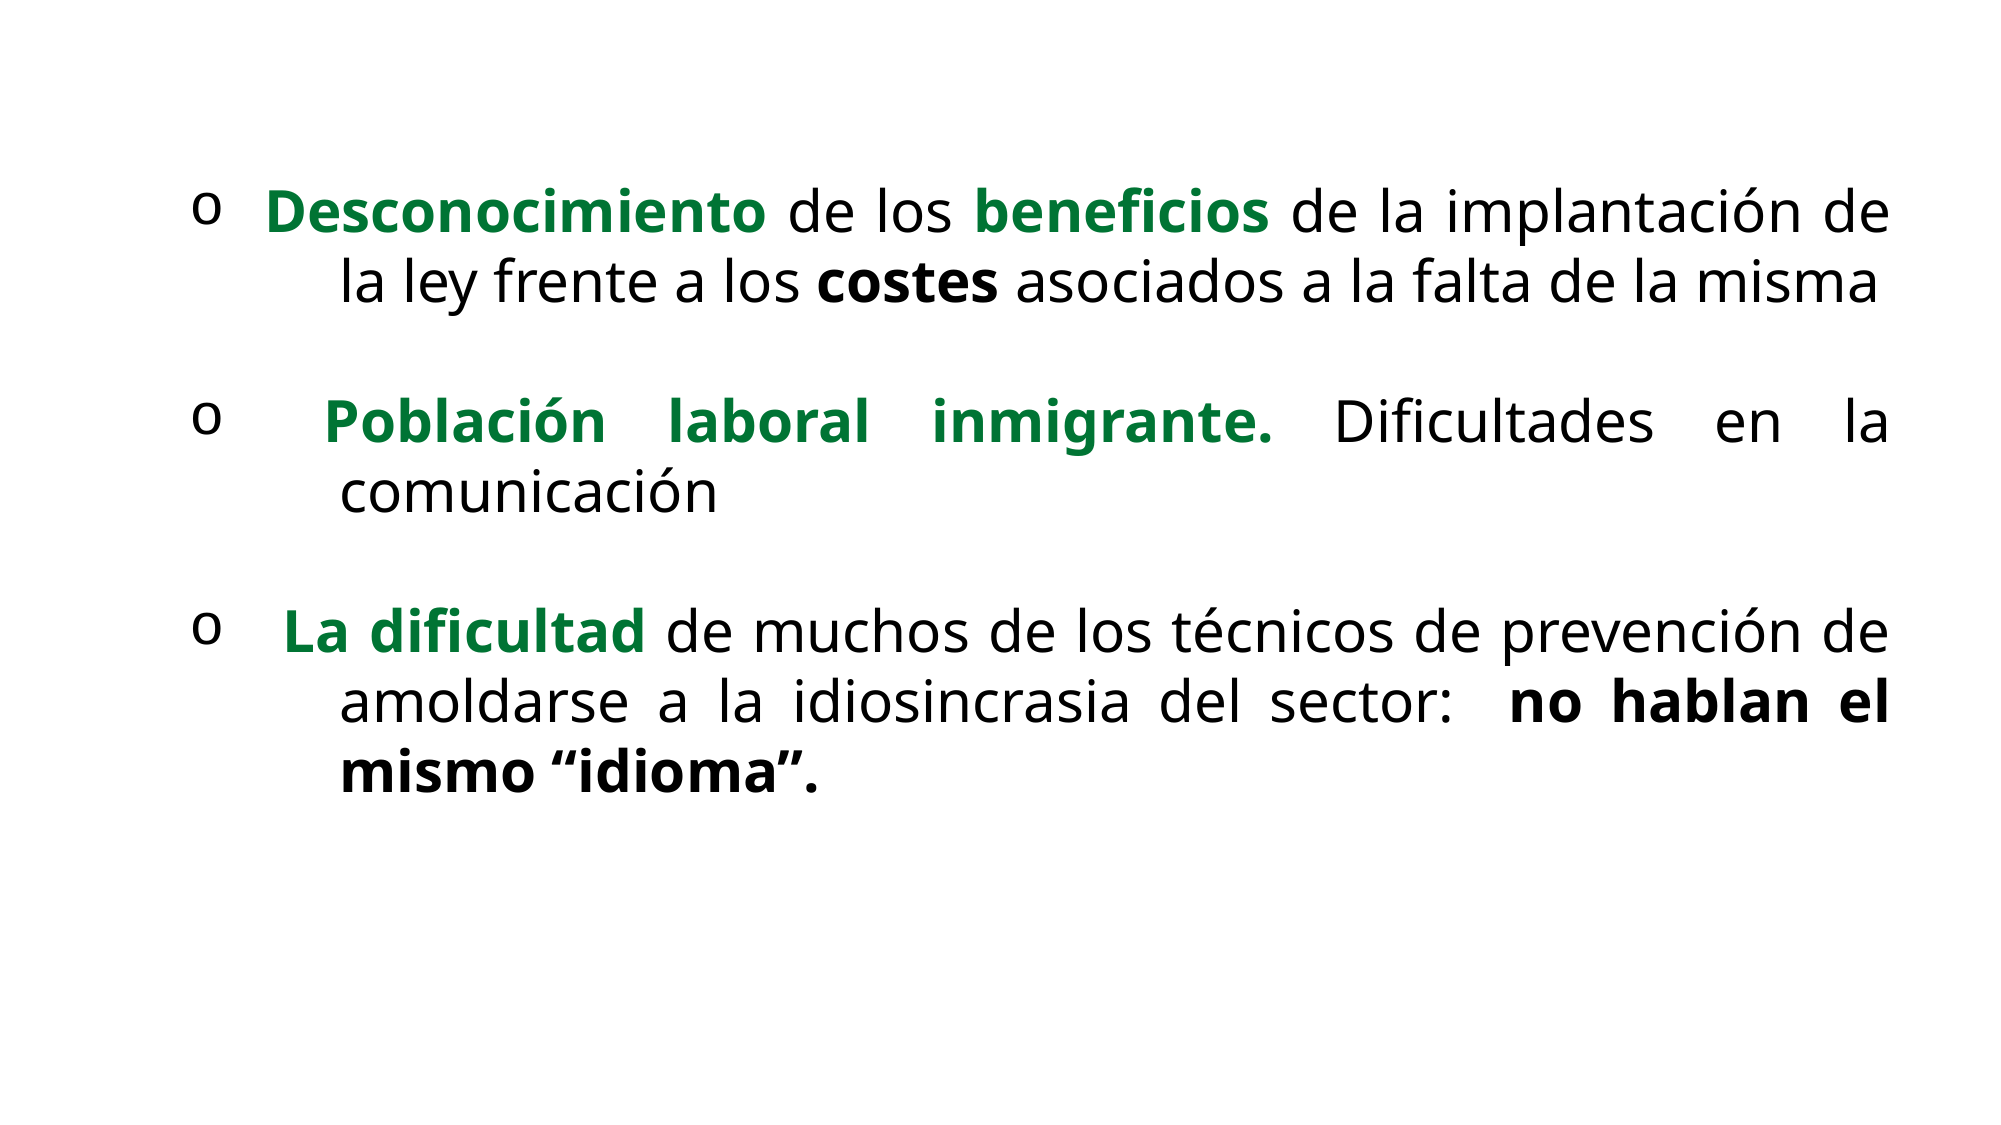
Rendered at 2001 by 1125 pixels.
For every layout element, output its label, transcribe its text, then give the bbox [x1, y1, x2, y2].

text_box Desconocimiento de los beneficios de la implantación de la ley frente a los costes asociados a la falta de la misma Población laboral inmigrante. Dificultades en la comunicación La dificultad de muchos de los técnicos de prevención de amoldarse a la idiosincrasia del sector: no hablan el mismo “idioma”. [24, 68, 1907, 786]
